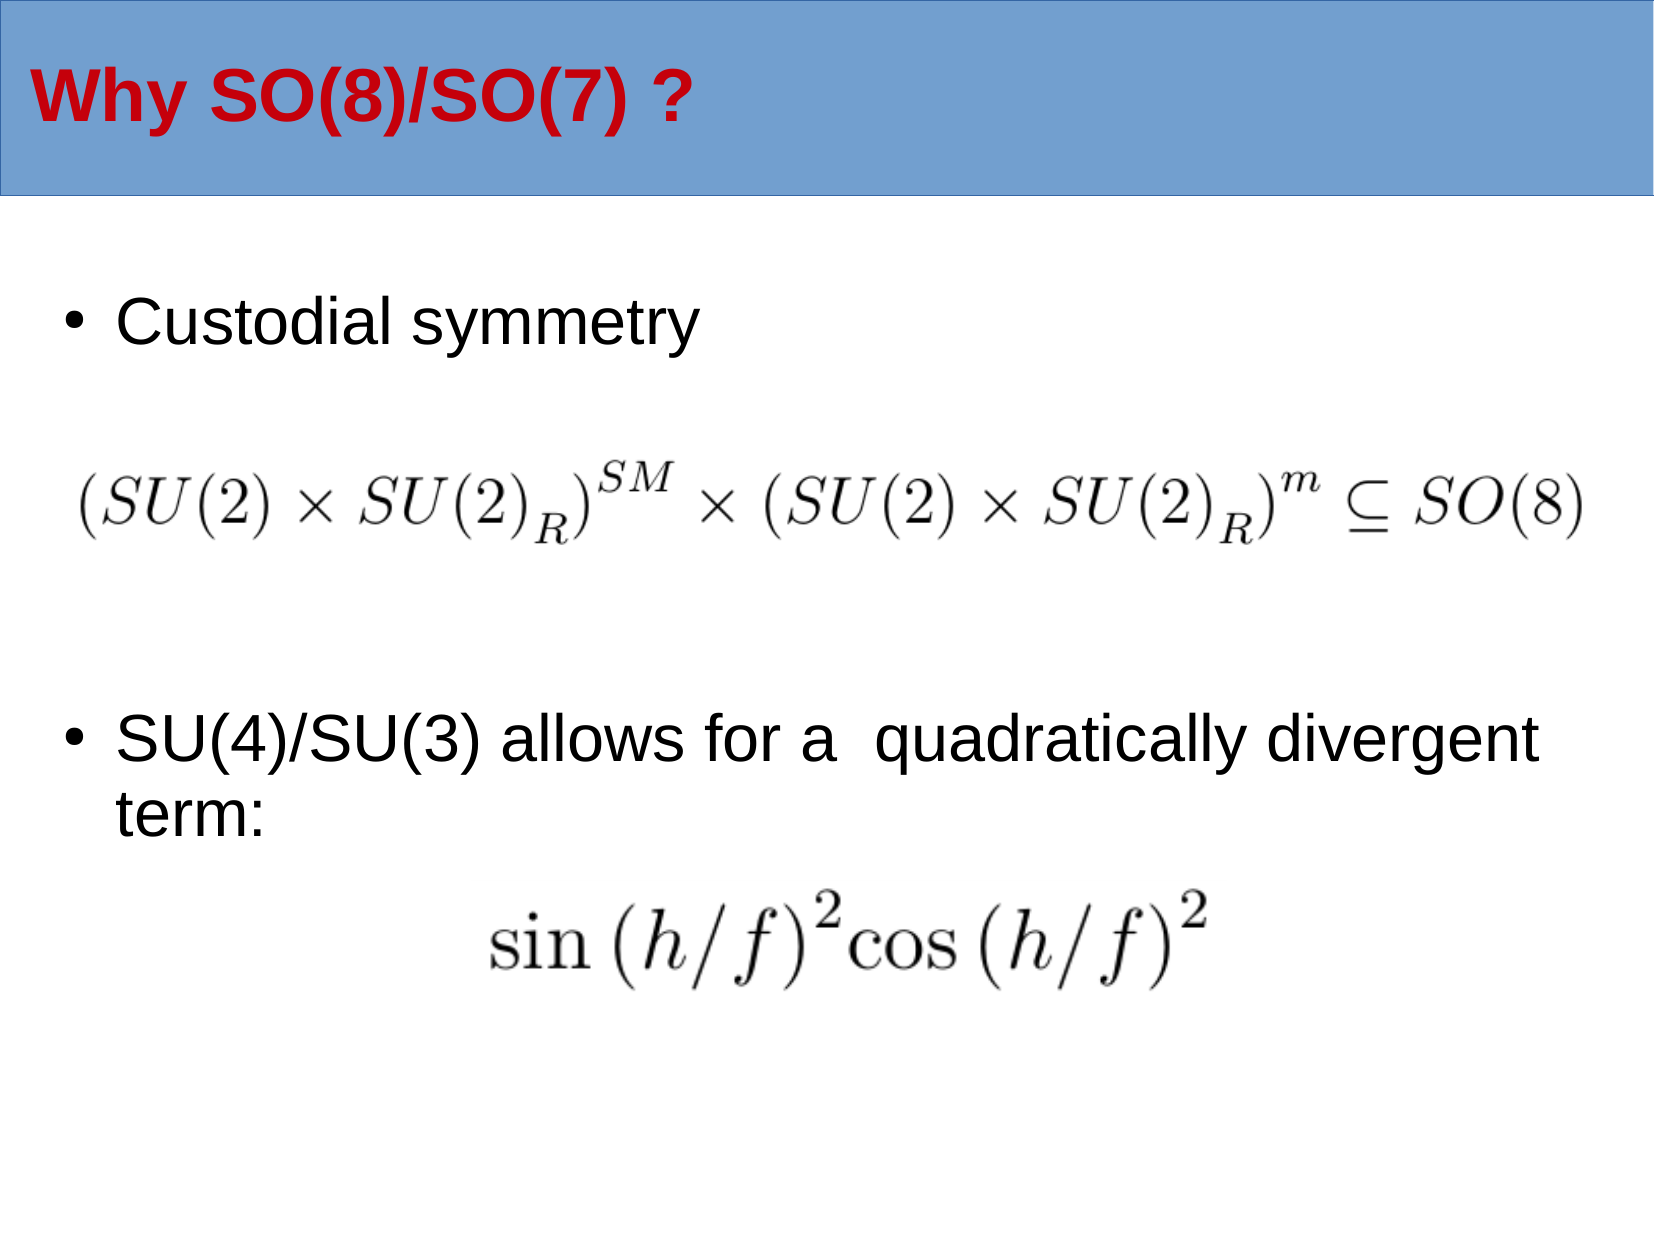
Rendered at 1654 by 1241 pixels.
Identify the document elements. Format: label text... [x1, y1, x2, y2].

text_box [0, 0, 1654, 196]
list Custodial symmetry SU(4)/SU(3) allows for a quadratically divergent term: [45, 180, 1591, 961]
picture [471, 879, 1227, 1031]
picture [70, 457, 1596, 556]
title Why SO(8)/SO(7) ? [0, 32, 1291, 160]
